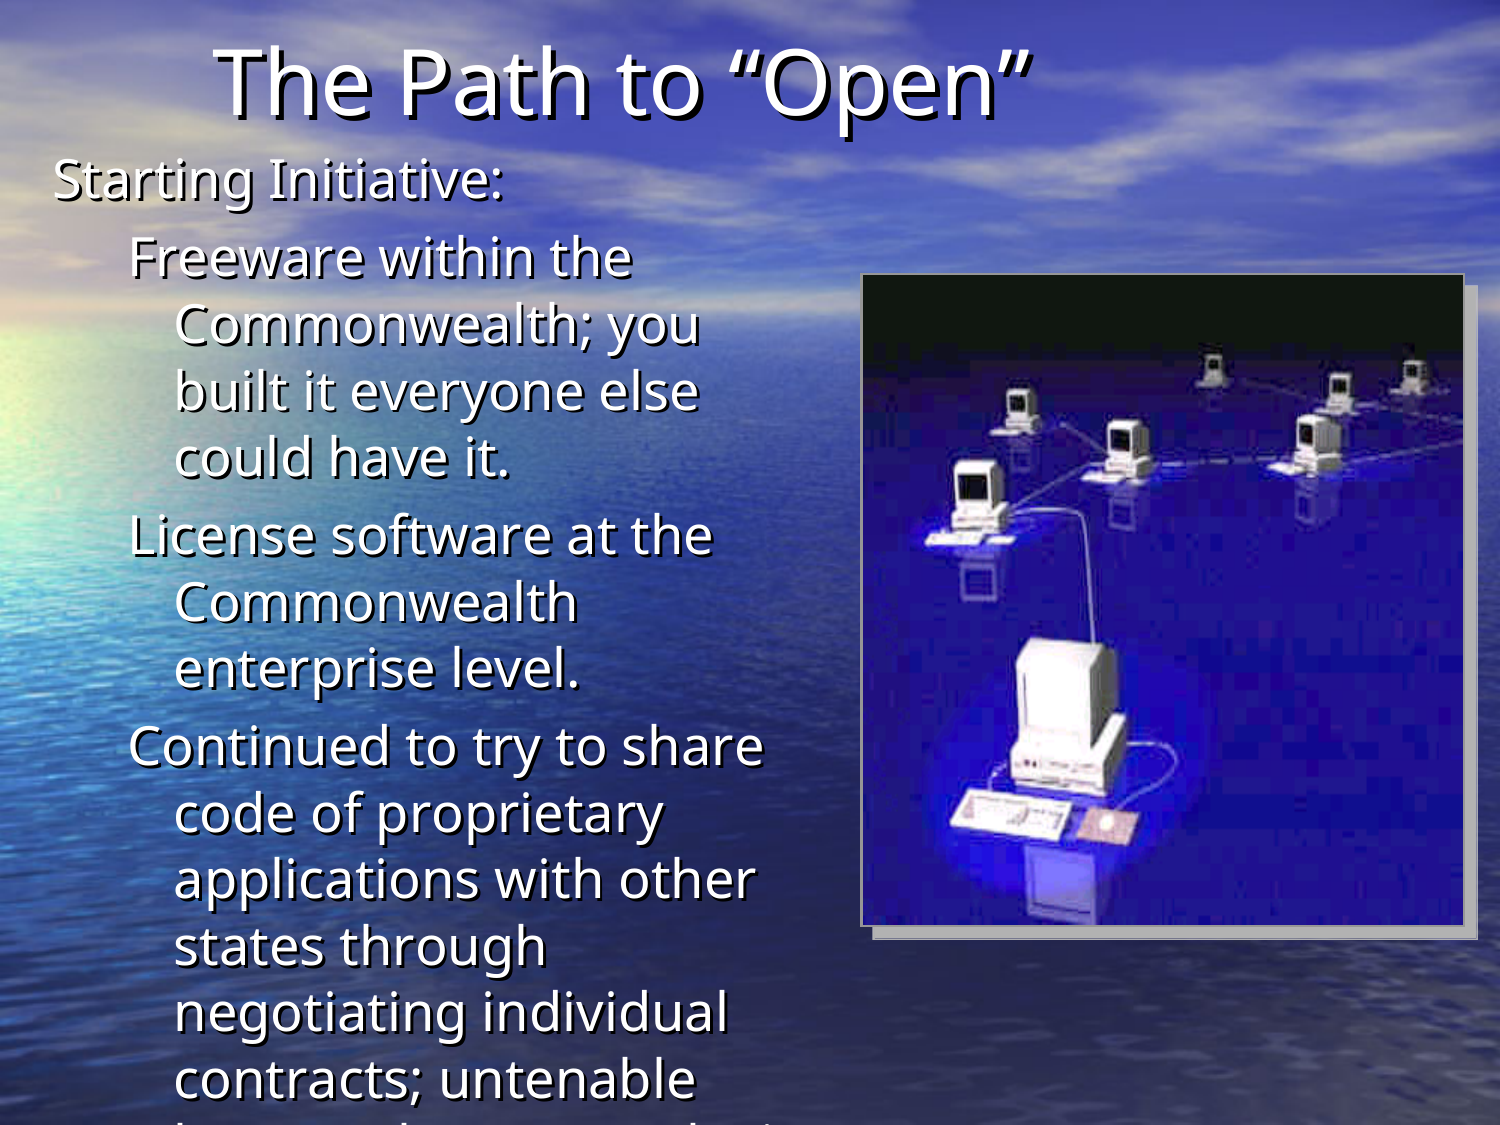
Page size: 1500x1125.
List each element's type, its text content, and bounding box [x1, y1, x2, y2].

picture [838, 150, 1500, 1125]
list Starting Initiative: Freeware within the Commonwealth; you built it everyone else could have it. License software at the Commonwealth enterprise level. Continued to try to share code of proprietary applications with other states through negotiating individual contracts; untenable because lawyers make it very difficult to get to “yes.” [37, 137, 838, 1125]
picture [0, 0, 1500, 1125]
title The Path to “Open” [197, 24, 1500, 150]
